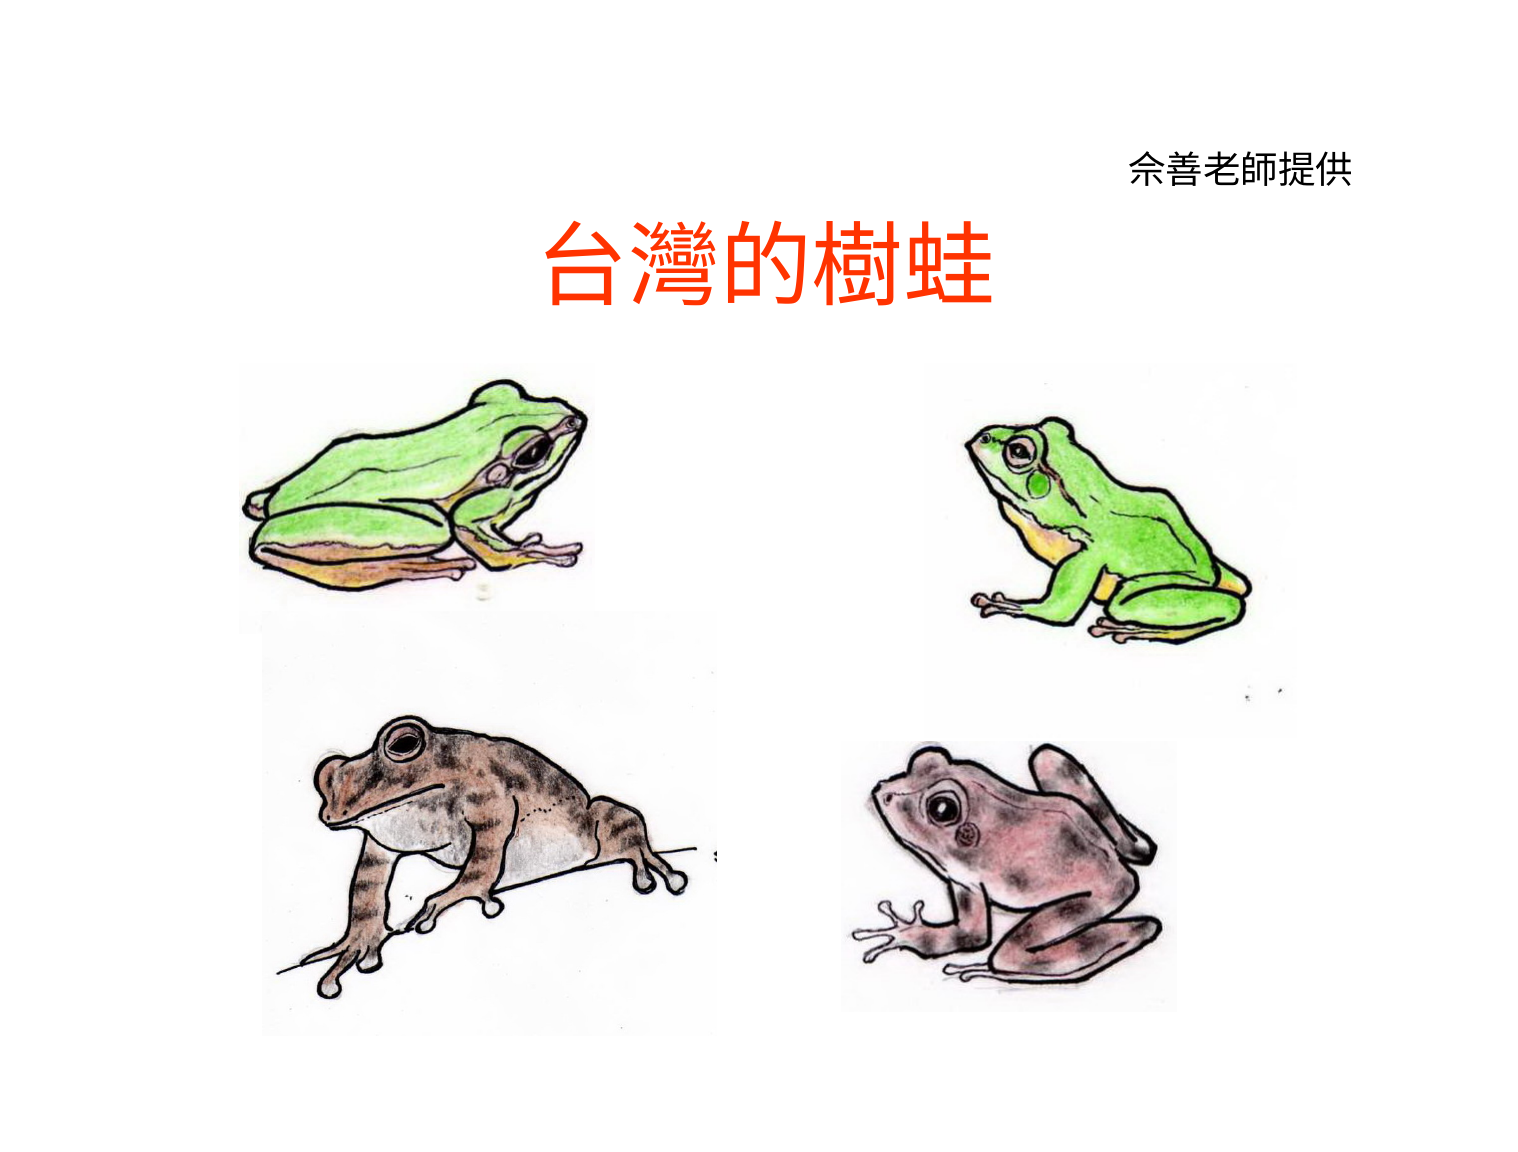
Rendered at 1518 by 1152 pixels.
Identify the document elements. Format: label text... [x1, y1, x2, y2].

text_box 佘善老師提供 [1113, 138, 1369, 200]
picture [841, 741, 1177, 1012]
picture [239, 363, 717, 1036]
picture [924, 363, 1297, 738]
title 台灣的樹蛙 [121, 138, 1412, 386]
